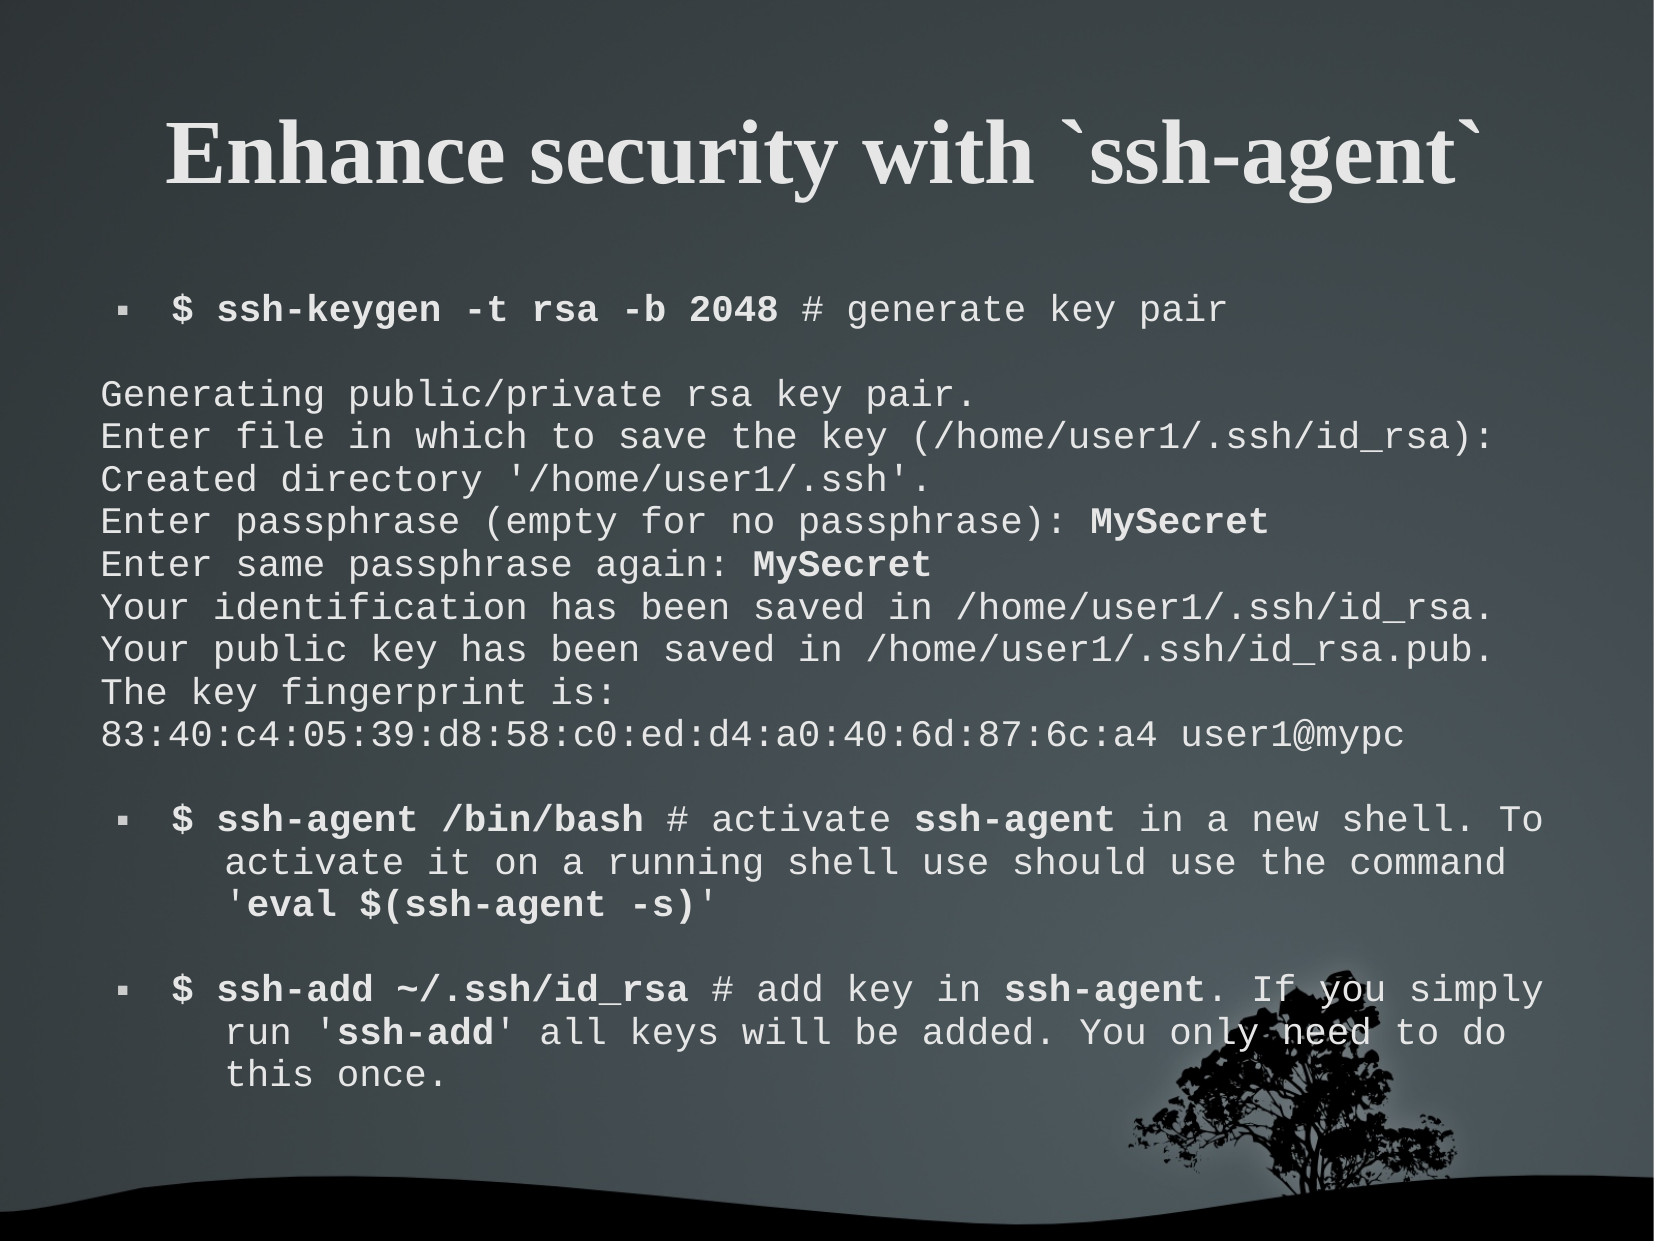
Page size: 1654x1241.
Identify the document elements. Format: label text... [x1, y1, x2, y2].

title Enhance security with `ssh-agent` [82, 49, 1571, 257]
list $ ssh-keygen -t rsa -b 2048 # generate key pair Generating public/private rsa key pair. Enter file in which to save the key (/home/user1/.ssh/id_rsa): Created directory '/home/user1/.ssh'. Enter passphrase (empty for no passphrase): MySecret Enter same passphrase again: MySecret Your identification has been saved in /home/user1/.ssh/id_rsa. Your public key has been saved in /home/user1/.ssh/id_rsa.pub. The key fingerprint is: 83:40:c4:05:39:d8:58:c0:ed:d4:a0:40:6d:87:6c:a4 user1@mypc $ ssh-agent /bin/bash # activate ssh-agent in a new shell. To activate it on a running shell use should use the command 'eval $(ssh-agent -s)' $ ssh-add ~/.ssh/id_rsa # add key in ssh-agent. If you simply run 'ssh-add' all keys will be added. You only need to do this once. [82, 290, 1571, 1235]
picture [0, 0, 1654, 1241]
